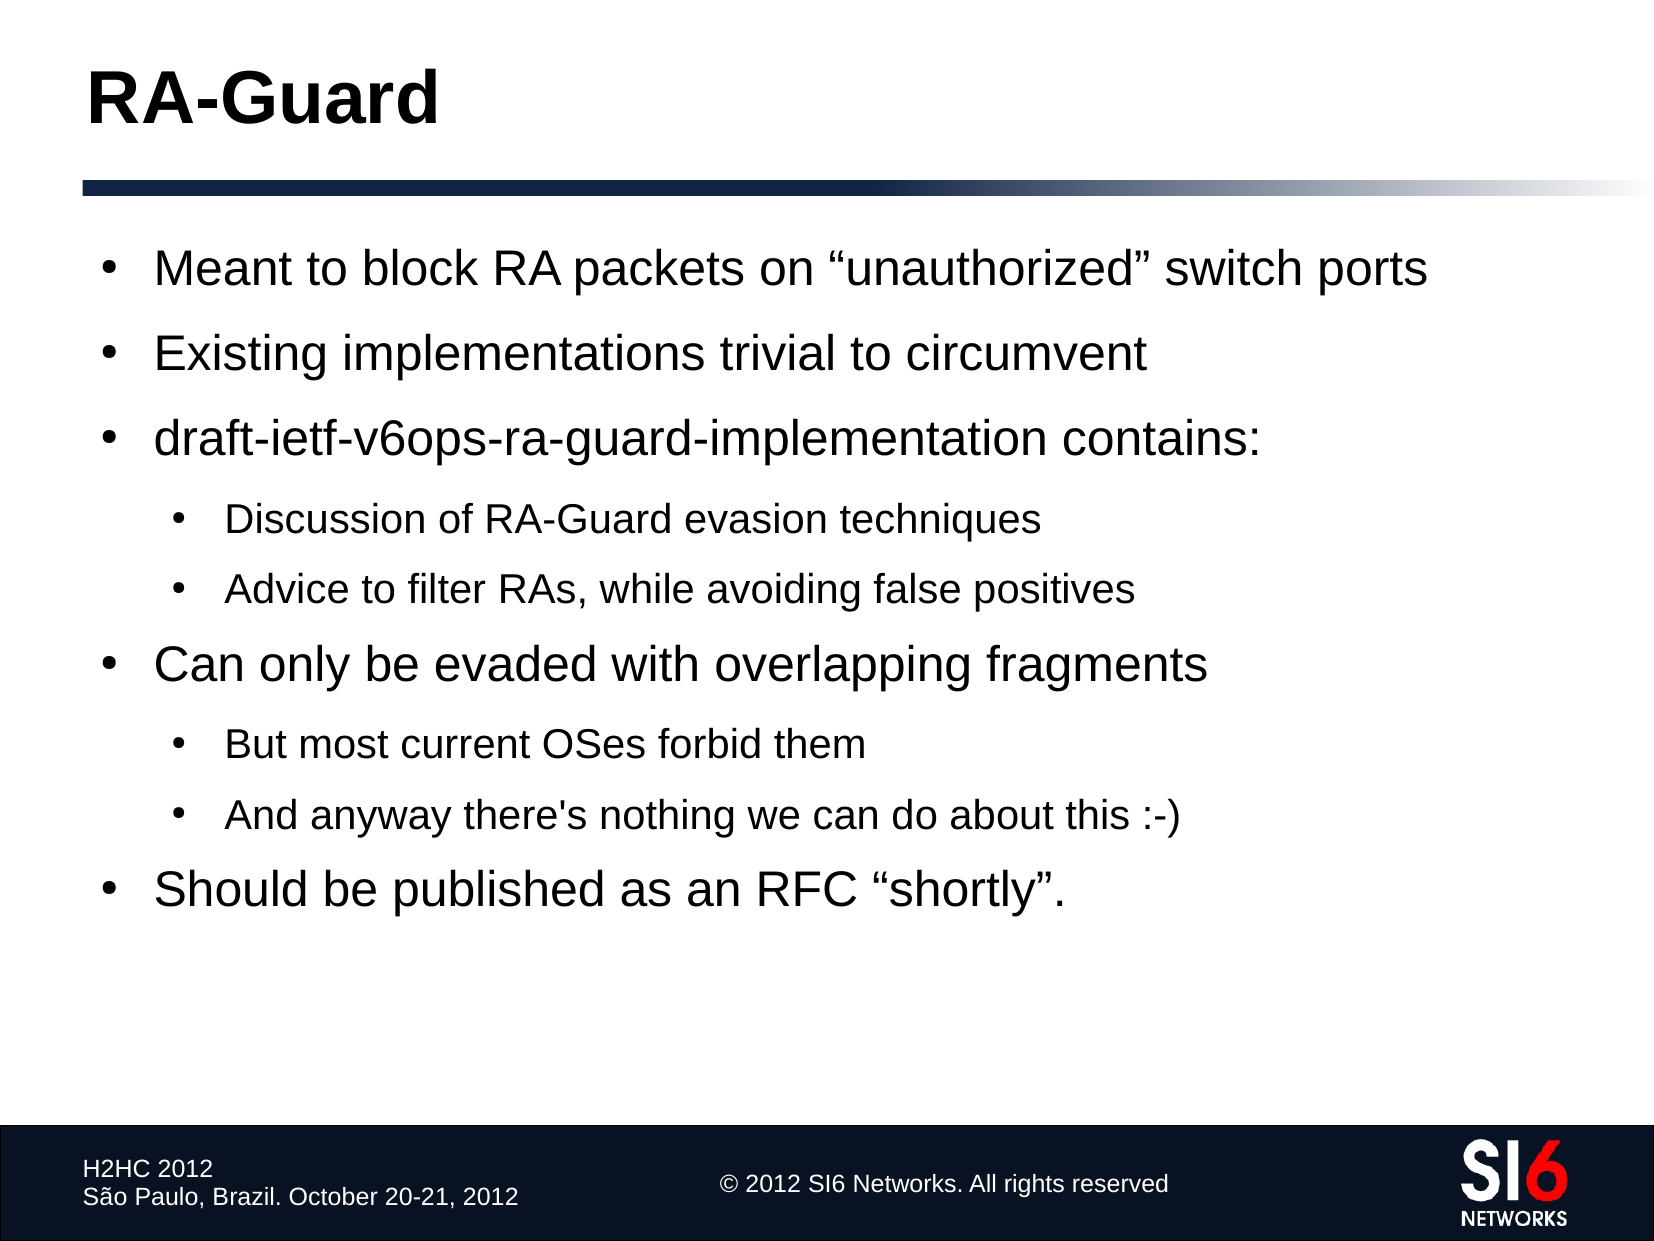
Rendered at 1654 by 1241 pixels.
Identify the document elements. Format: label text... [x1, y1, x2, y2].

list Meant to block RA packets on “unauthorized” switch ports Existing implementations trivial to circumvent draft-ietf-v6ops-ra-guard-implementation contains: Discussion of RA-Guard evasion techniques Advice to filter RAs, while avoiding false positives Can only be evaded with overlapping fragments But most current OSes forbid them And anyway there's nothing we can do about this :-) Should be published as an RFC “shortly”. [82, 240, 1571, 1059]
title RA-Guard [86, 30, 1576, 166]
picture [1461, 1139, 1567, 1226]
